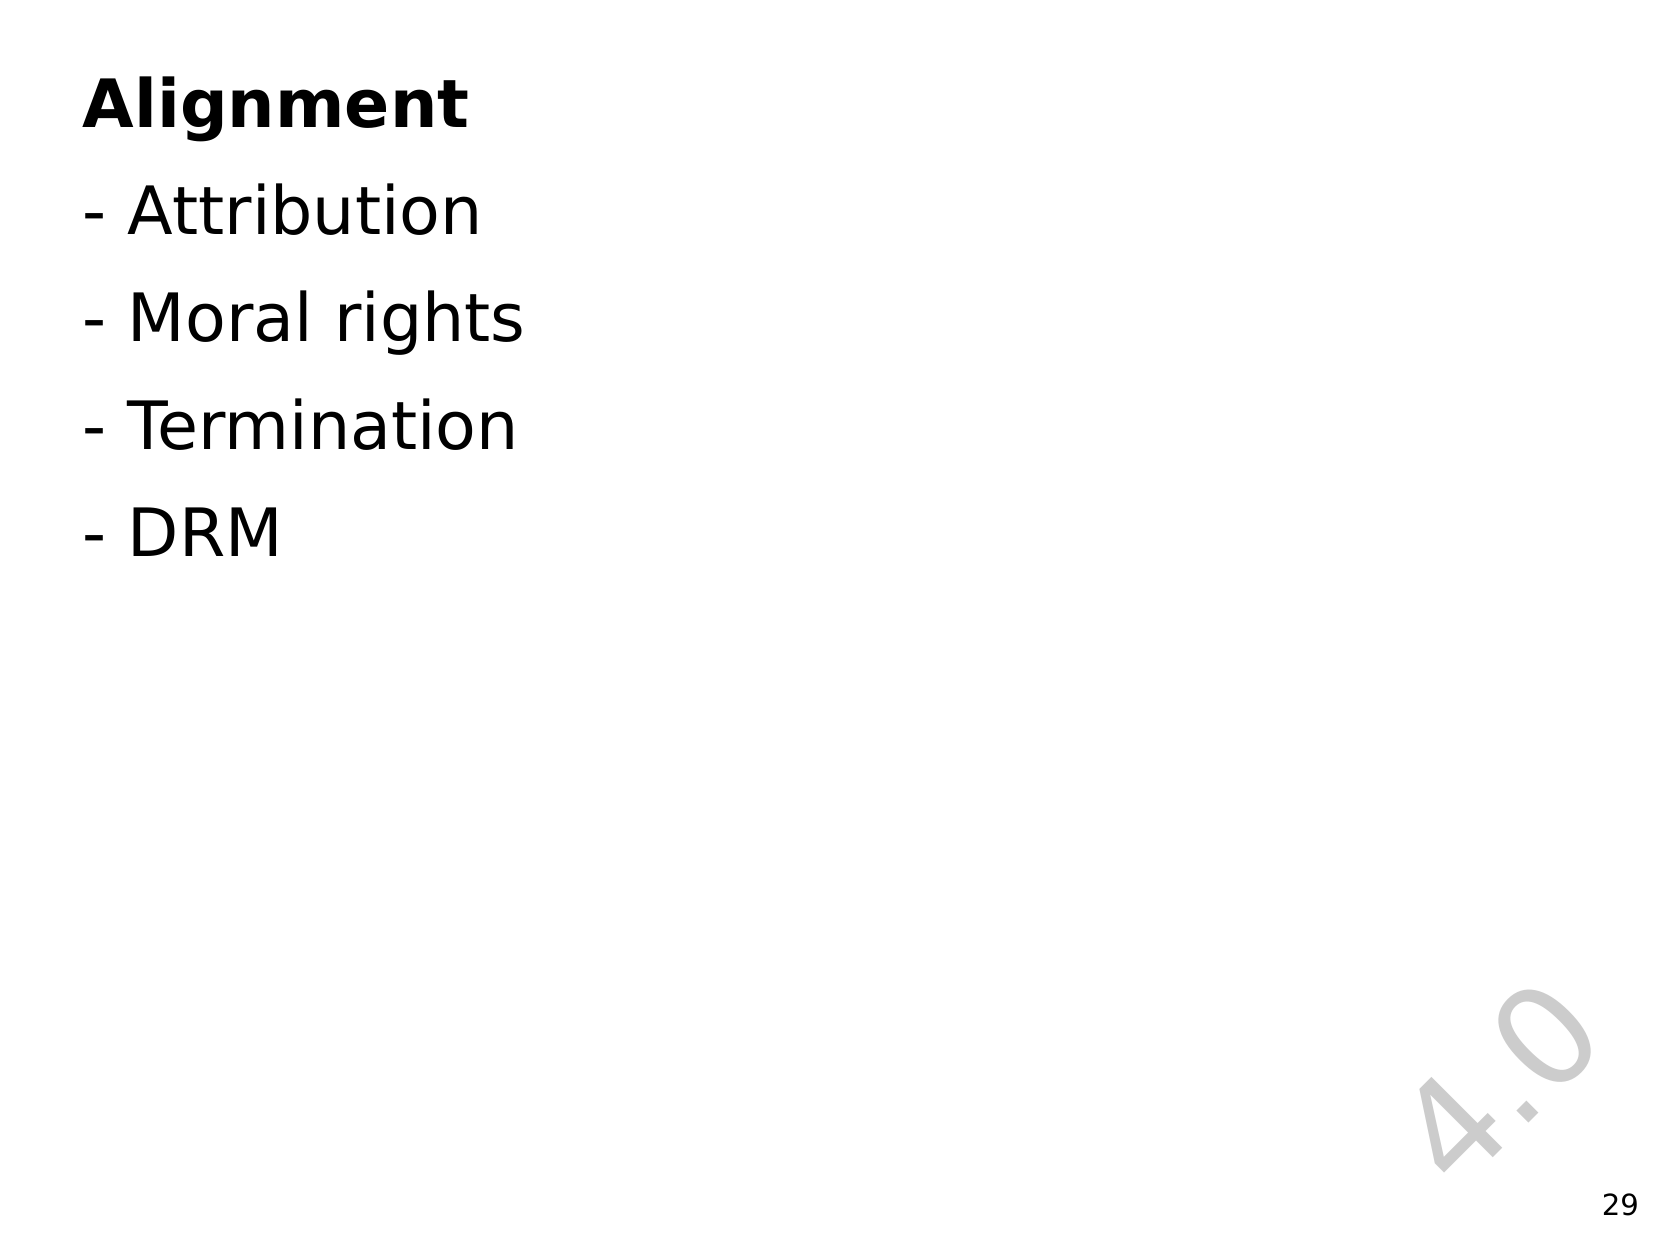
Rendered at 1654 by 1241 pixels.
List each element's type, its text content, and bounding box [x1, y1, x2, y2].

list Alignment - Attribution - Moral rights - Termination - DRM [82, 65, 1571, 1062]
text_box 4.0 [1350, 934, 1651, 1234]
